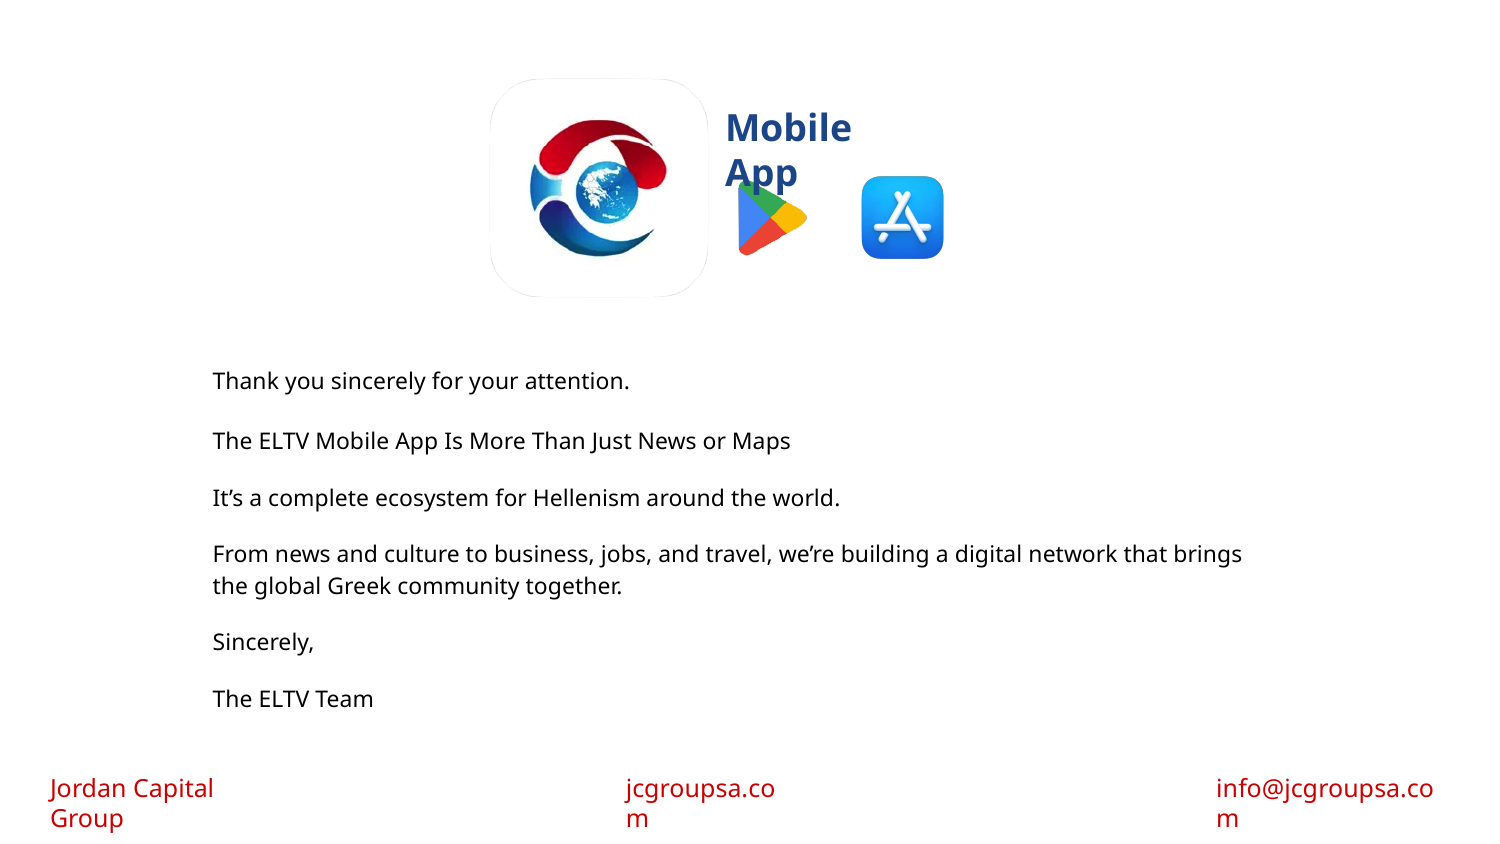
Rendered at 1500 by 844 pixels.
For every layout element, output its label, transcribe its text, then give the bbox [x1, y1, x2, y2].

text_box Thank you sincerely for your attention. The ELTV Mobile App Is More Than Just News or Maps It’s a complete ecosystem for Hellenism around the world. From news and culture to business, jobs, and travel, we’re building a digital network that brings the global Greek community together. Sincerely, The ELTV Team [197, 347, 1291, 728]
picture [487, 76, 979, 299]
text_box info@jcgroupsa.com [1201, 757, 1471, 844]
text_box Mobile App [709, 89, 933, 210]
text_box Jordan Capital Group [35, 757, 305, 844]
text_box jcgroupsa.com [610, 757, 806, 844]
